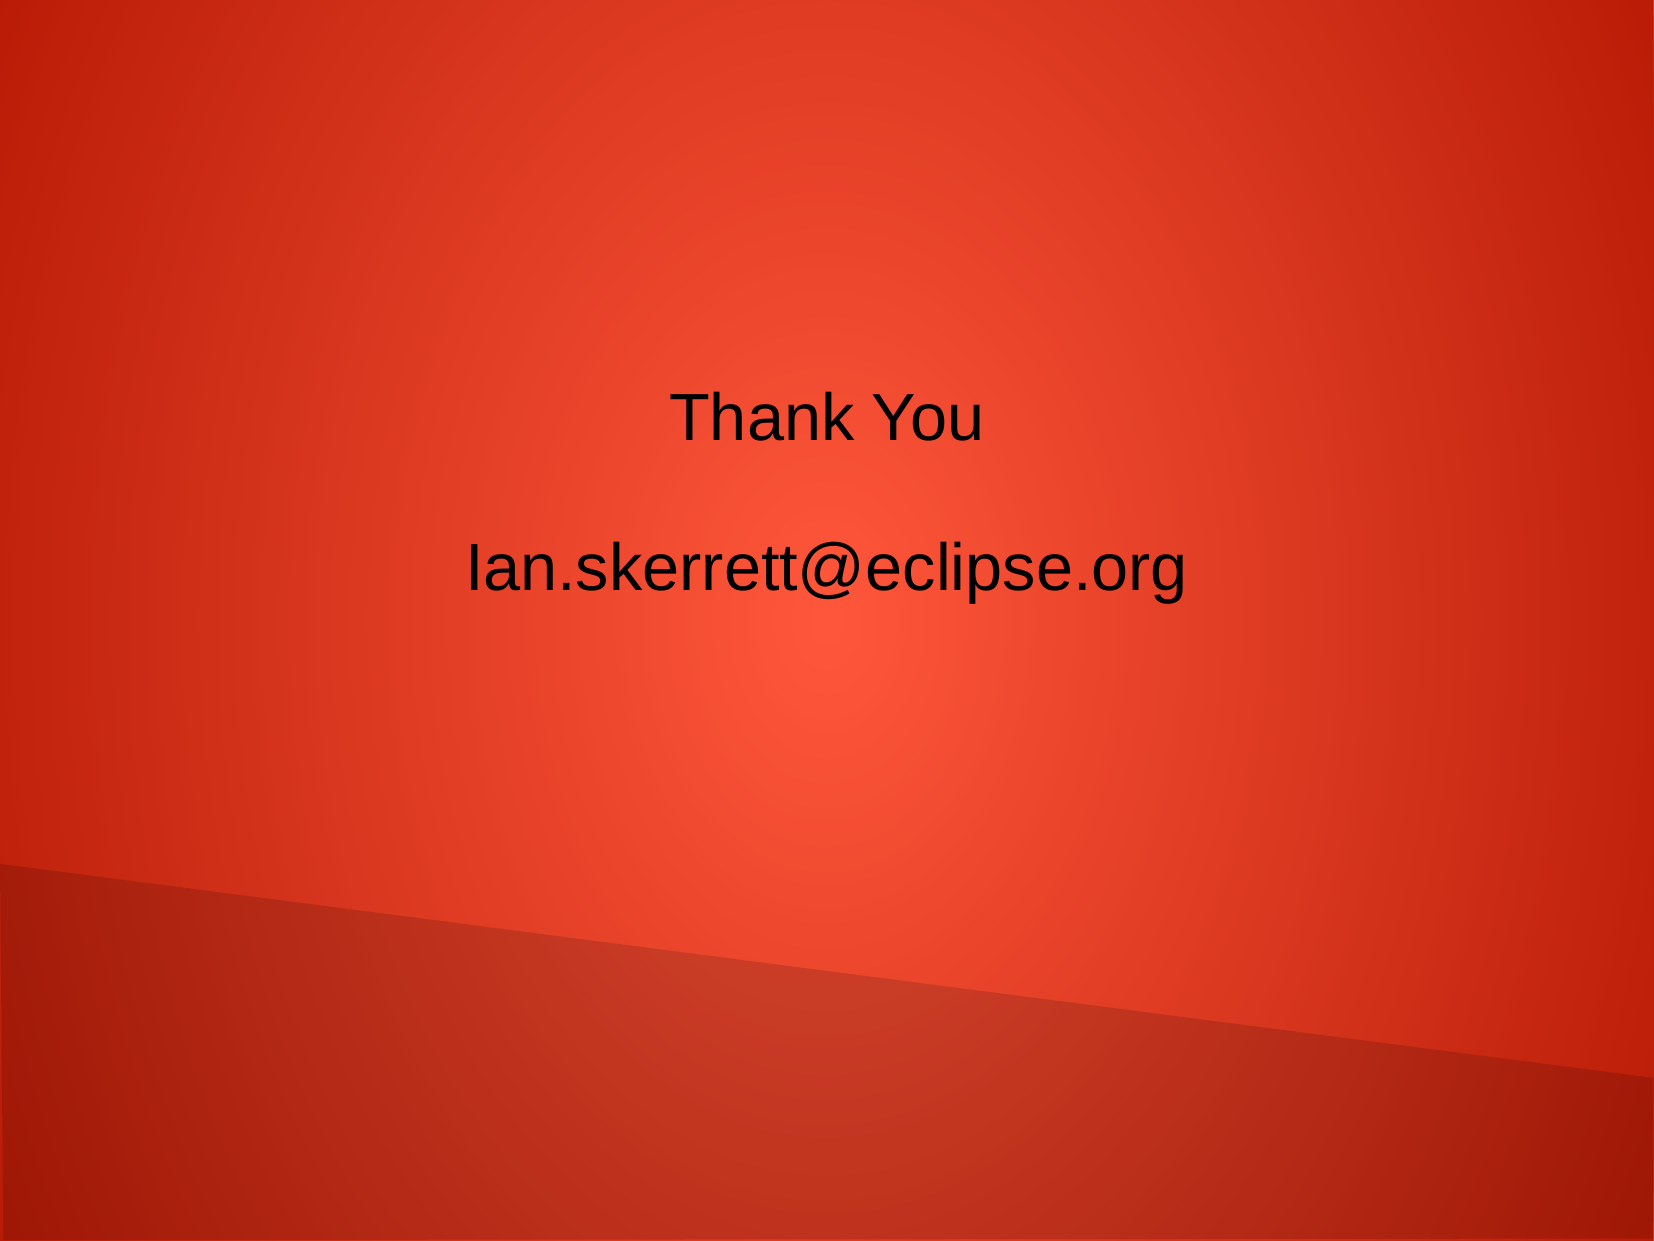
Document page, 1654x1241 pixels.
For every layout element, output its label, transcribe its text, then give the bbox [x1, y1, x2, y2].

subtitle Thank You Ian.skerrett@eclipse.org [82, 49, 1571, 1010]
